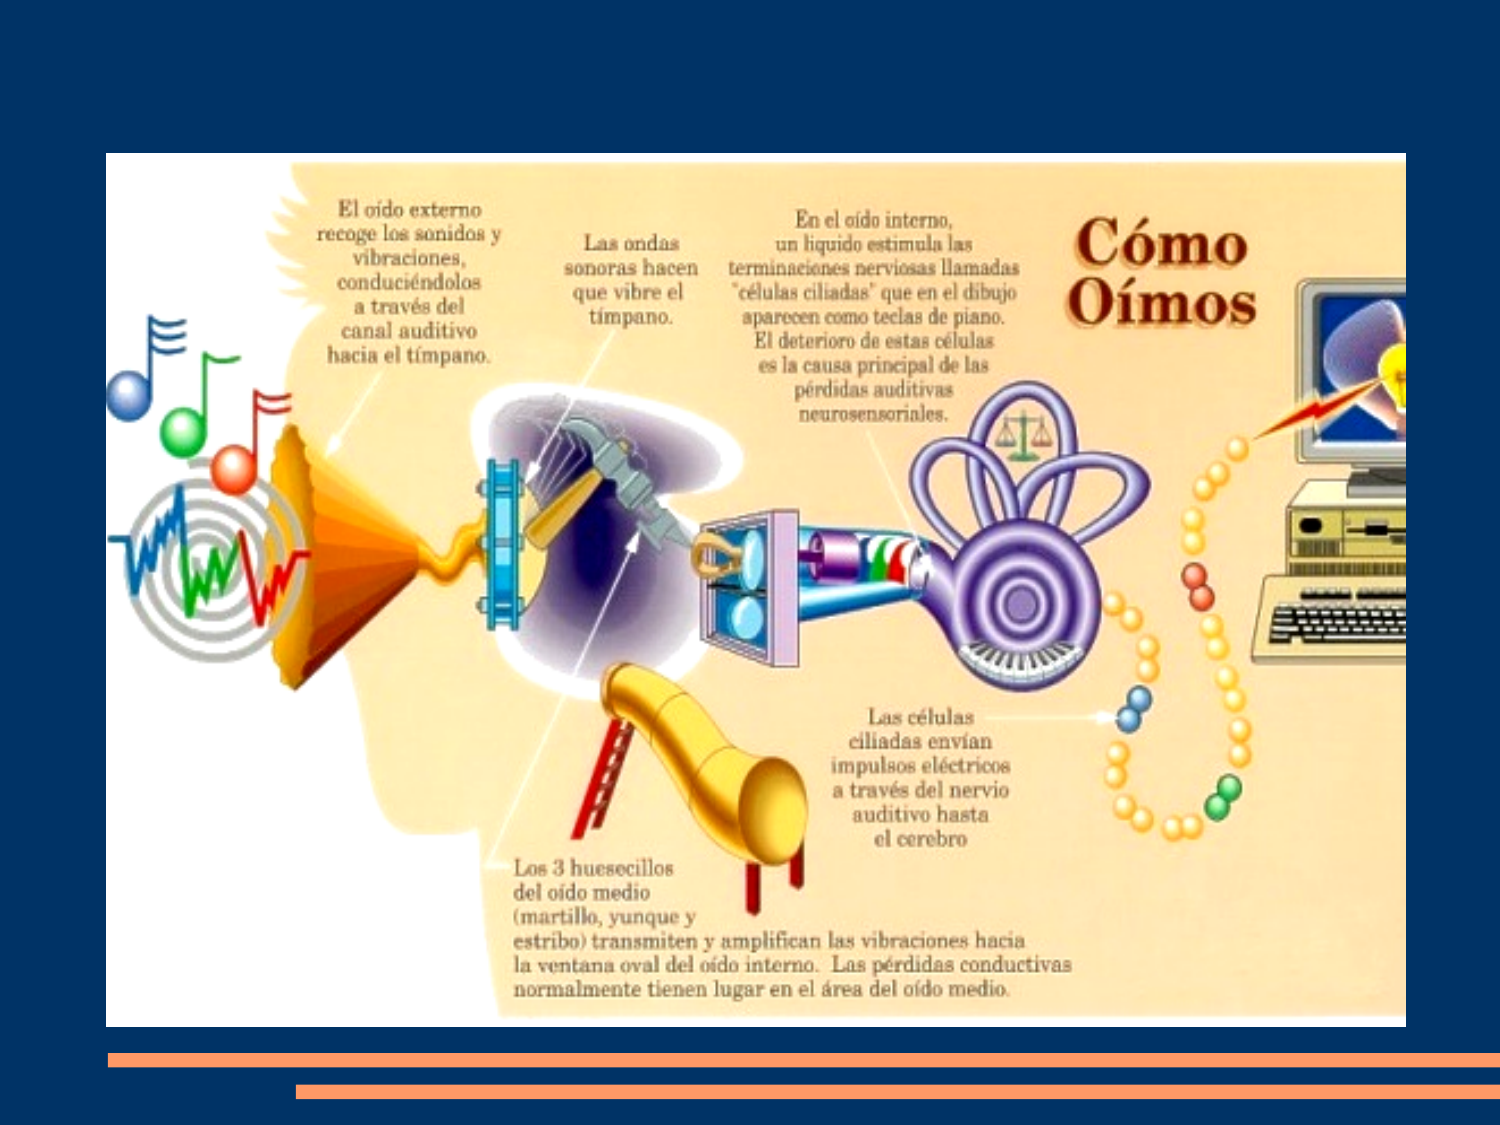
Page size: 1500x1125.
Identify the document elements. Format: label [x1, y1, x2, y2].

picture [106, 153, 1406, 1027]
